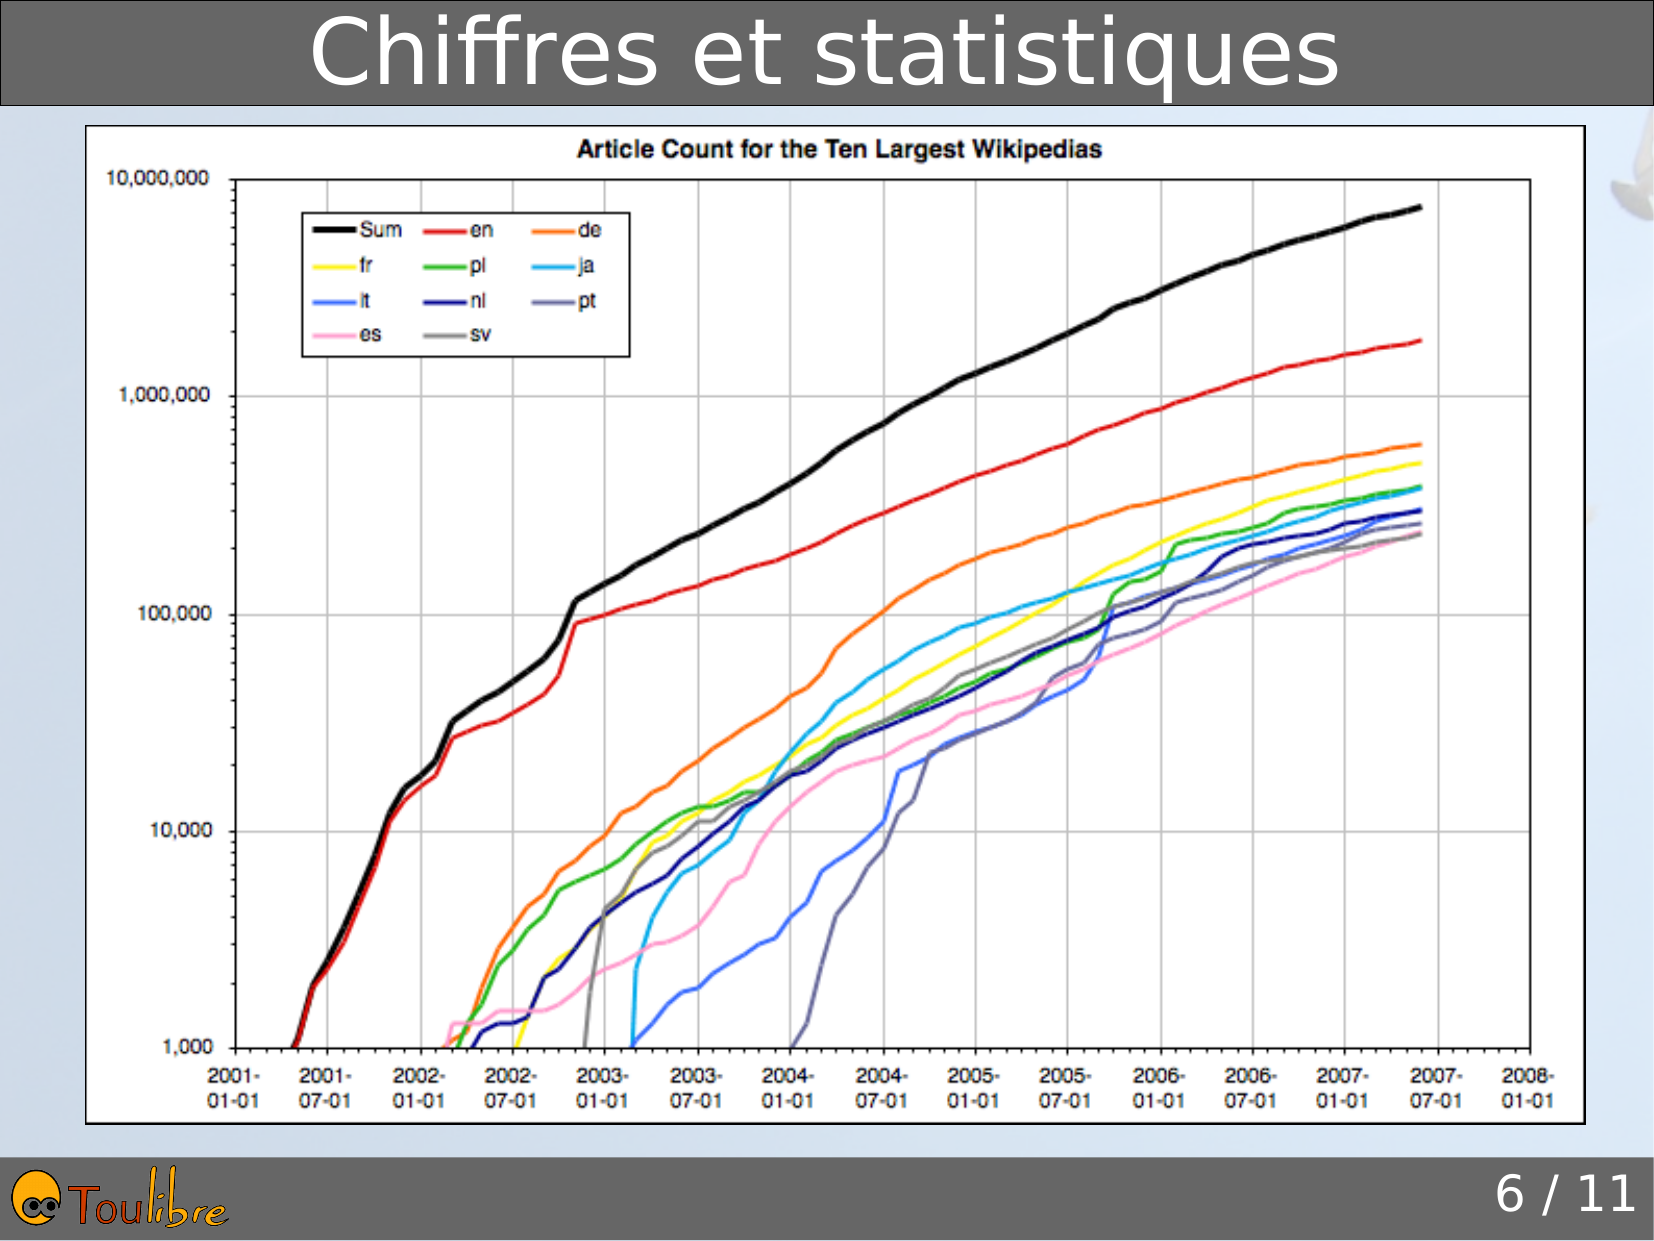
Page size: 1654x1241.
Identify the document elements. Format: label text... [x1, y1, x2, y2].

picture [11, 1165, 229, 1228]
picture [85, 125, 1586, 1125]
title Chiffres et statistiques [0, 0, 1654, 107]
